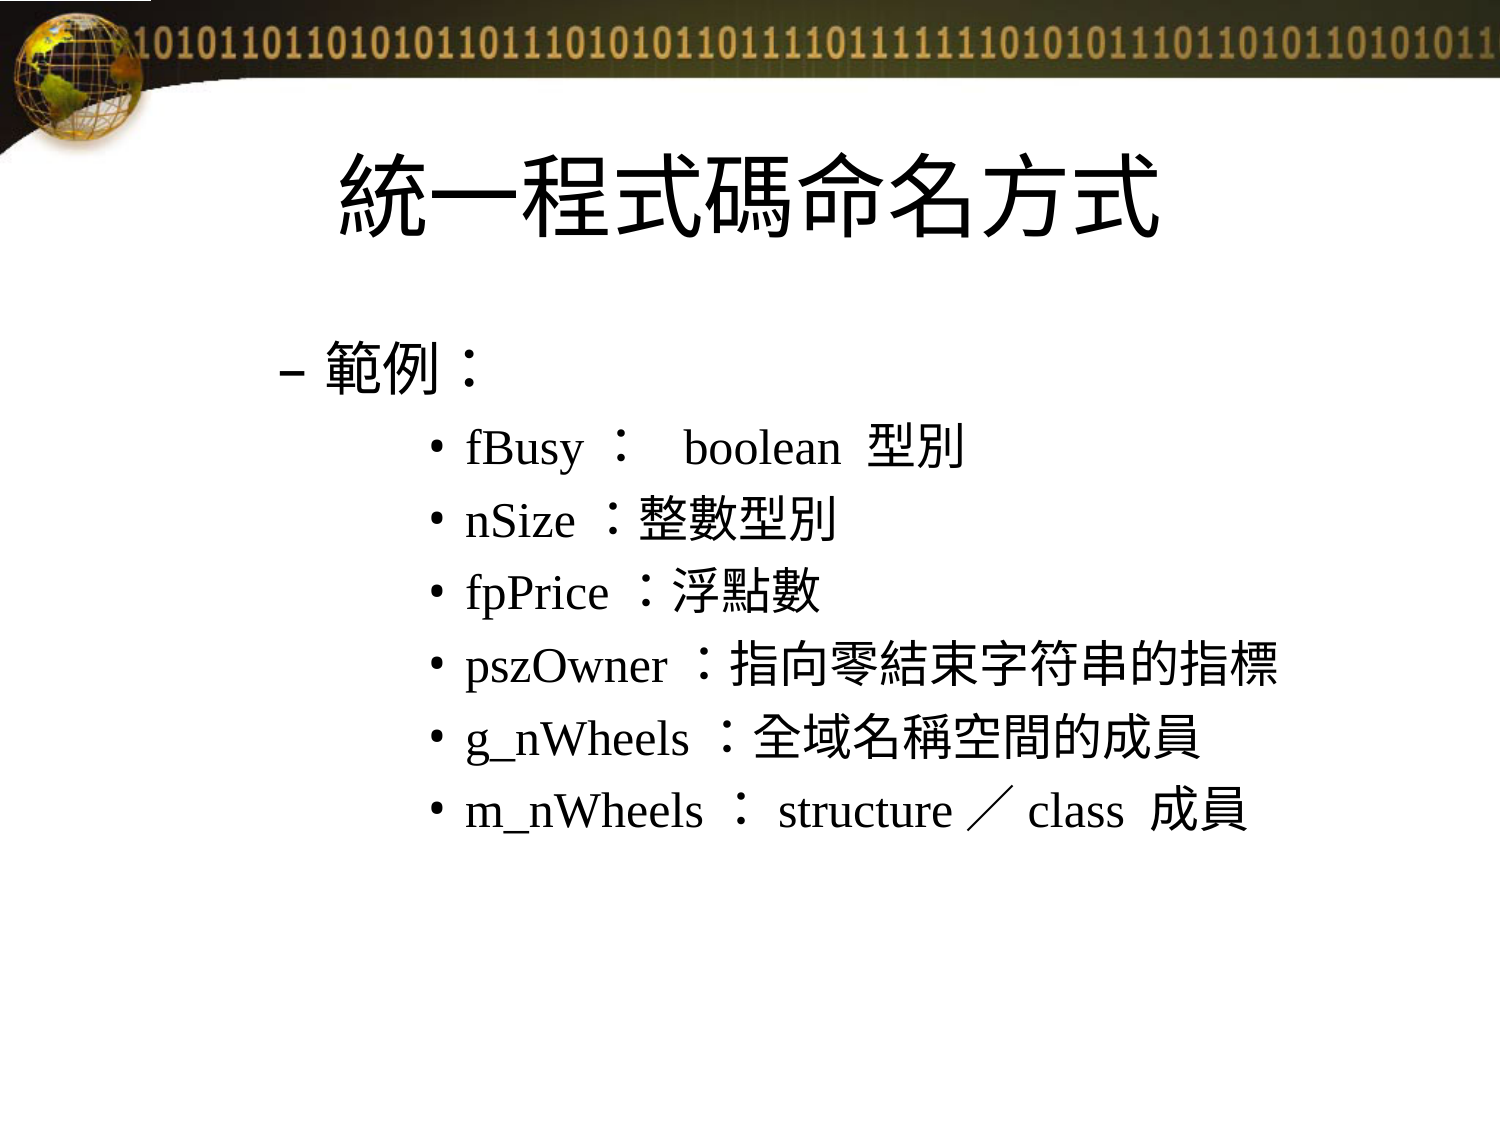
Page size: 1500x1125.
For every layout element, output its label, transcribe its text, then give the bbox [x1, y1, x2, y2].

list 範例： fBusy： boolean 型別 nSize：整數型別 fpPrice：浮點數 pszOwner：指向零結束字符串的指標 g_nWheels：全域名稱空間的成員 m_nWheels：structure／class 成員 [112, 324, 1388, 1000]
title 統一程式碼命名方式 [112, 99, 1388, 288]
